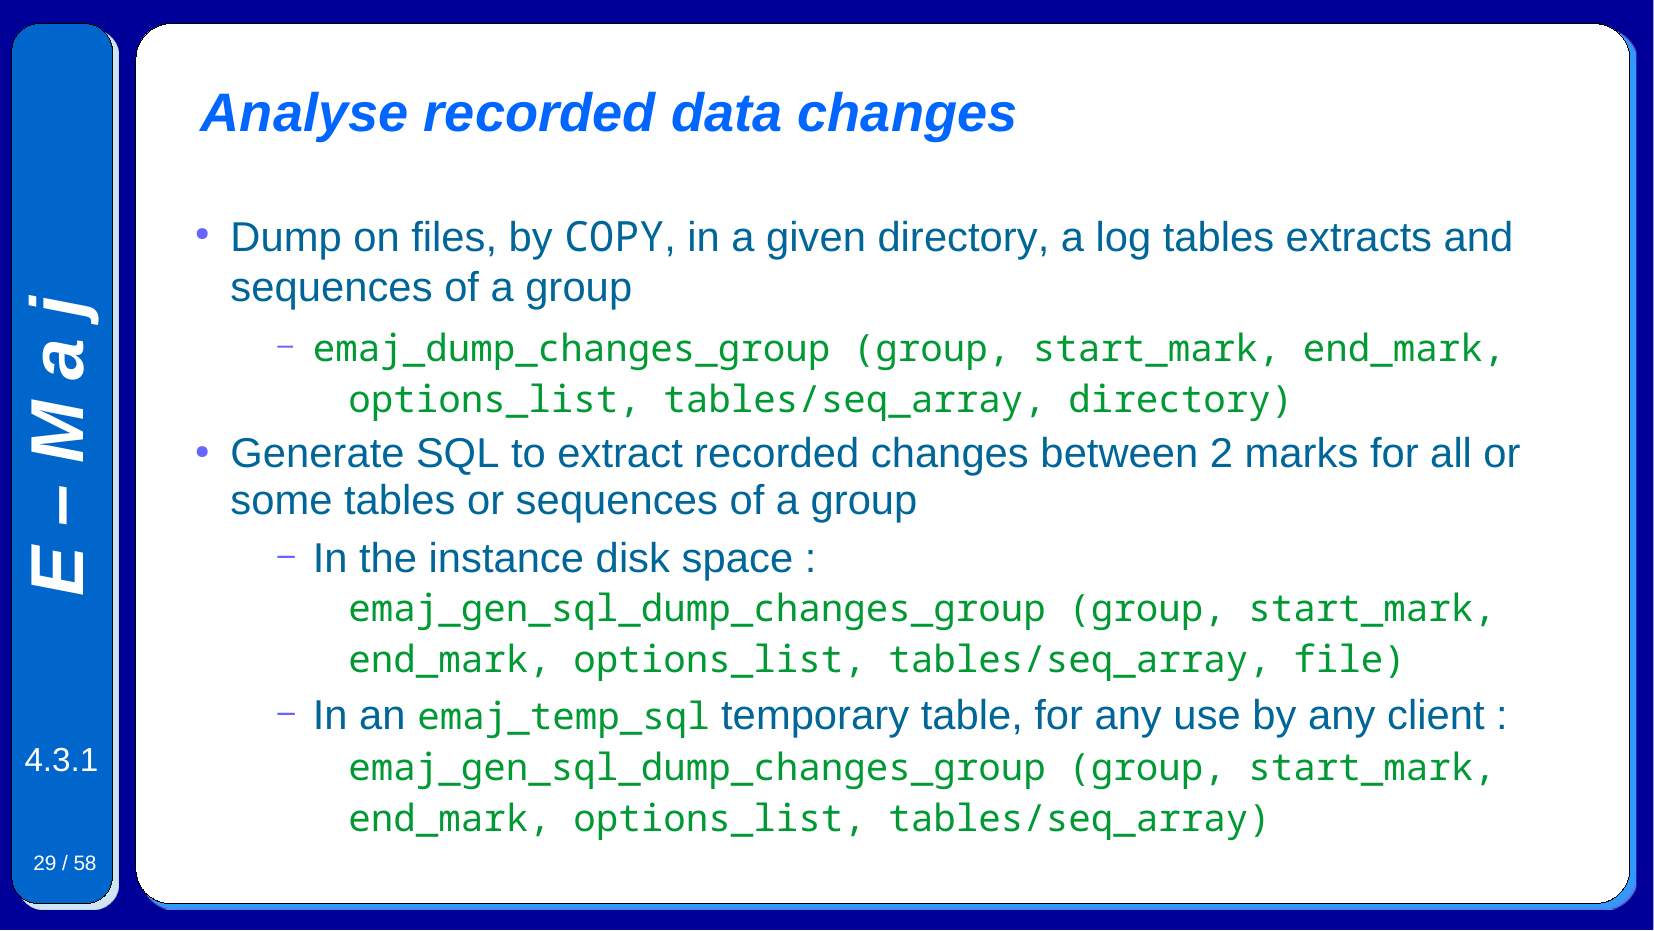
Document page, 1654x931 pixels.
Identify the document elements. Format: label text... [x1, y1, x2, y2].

title Analyse recorded data changes [200, 34, 1575, 191]
list Dump on files, by COPY, in a given directory, a log tables extracts and sequences of a group emaj_dump_changes_group (group, start_mark, end_mark, options_list, tables/seq_array, directory) Generate SQL to extract recorded changes between 2 marks for all or some tables or sequences of a group In the instance disk space : emaj_gen_sql_dump_changes_group (group, start_mark, end_mark, options_list, tables/seq_array, file) In an emaj_temp_sql temporary table, for any use by any client : emaj_gen_sql_dump_changes_group (group, start_mark, end_mark, options_list, tables/seq_array) [177, 206, 1587, 881]
